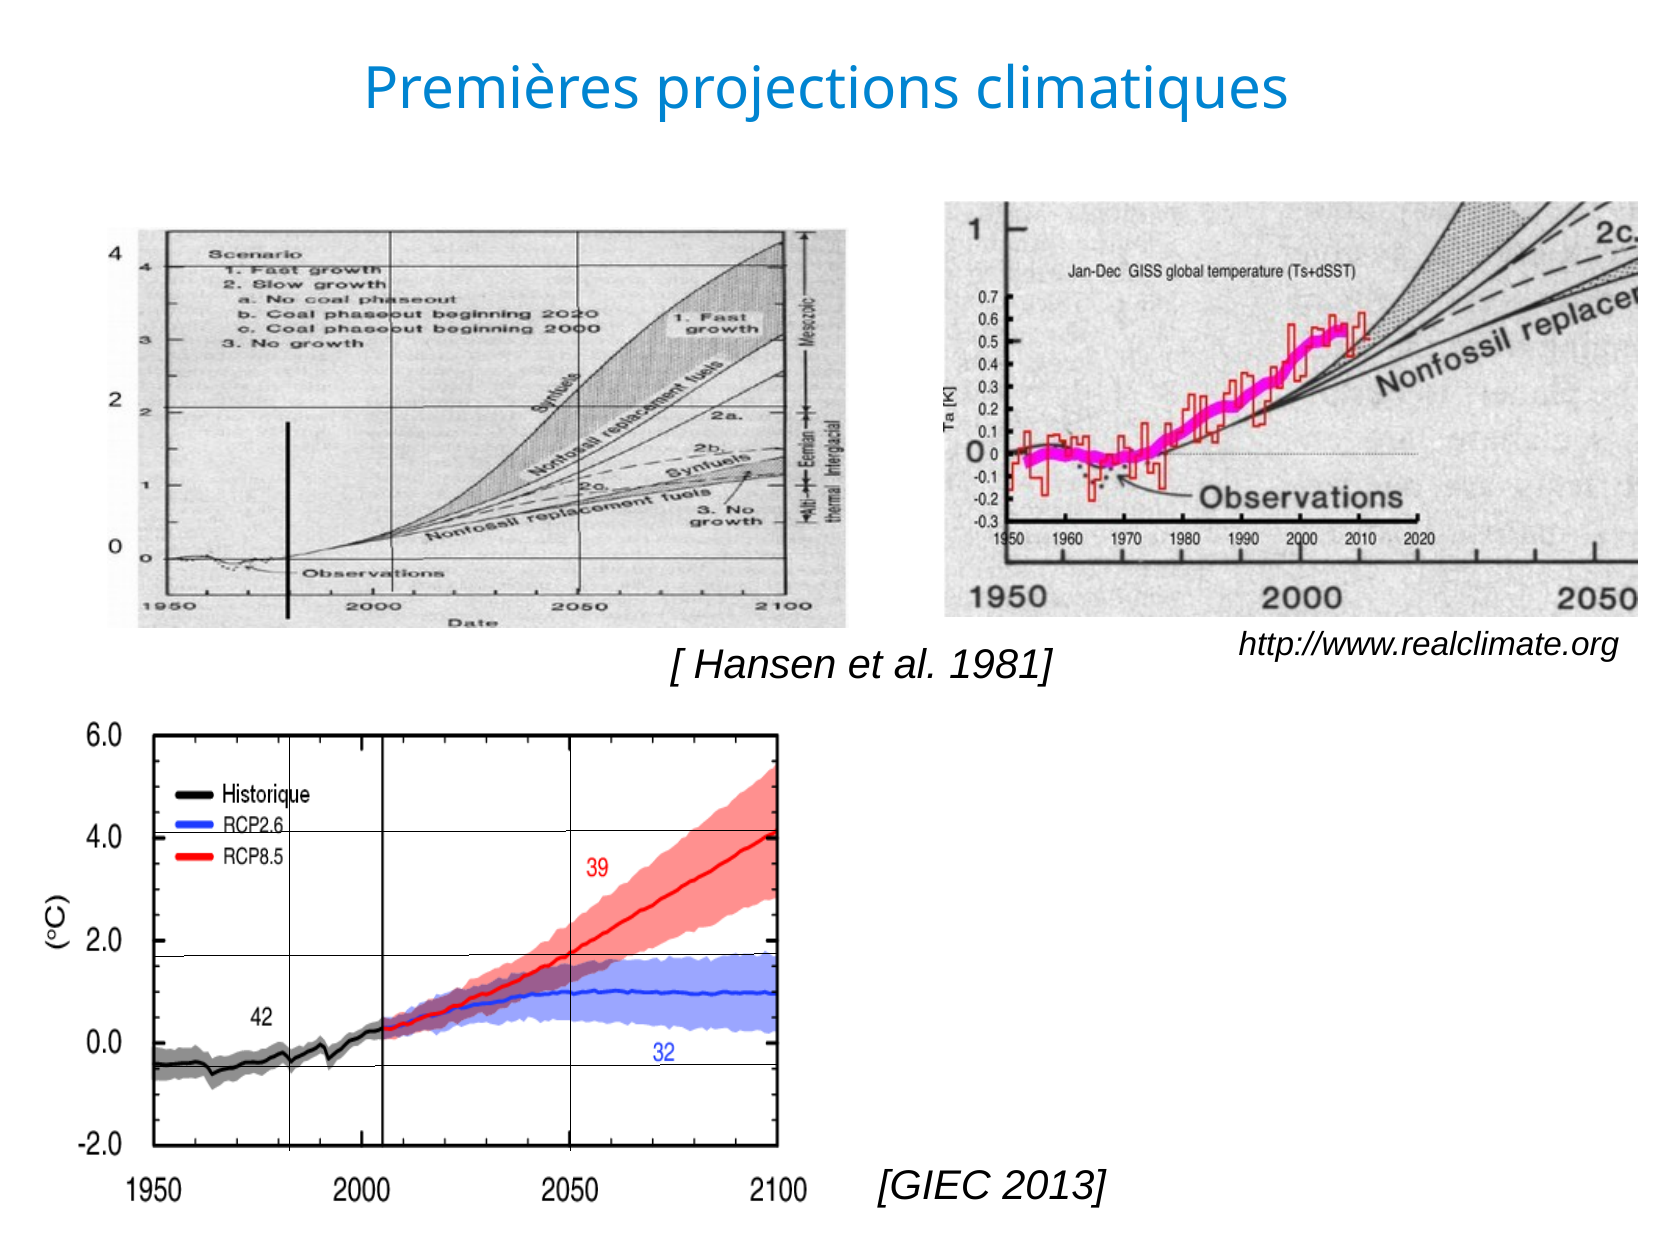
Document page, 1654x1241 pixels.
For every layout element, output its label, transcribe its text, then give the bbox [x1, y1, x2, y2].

text_box http://www.realclimate.org [1119, 618, 1635, 676]
text_box [GIEC 2013] [727, 1154, 1121, 1218]
picture [107, 227, 849, 628]
picture [20, 682, 810, 1235]
title Premières projections climatiques [82, 11, 1571, 169]
picture [943, 201, 1638, 617]
text_box [ Hansen et al. 1981] [656, 633, 1180, 697]
